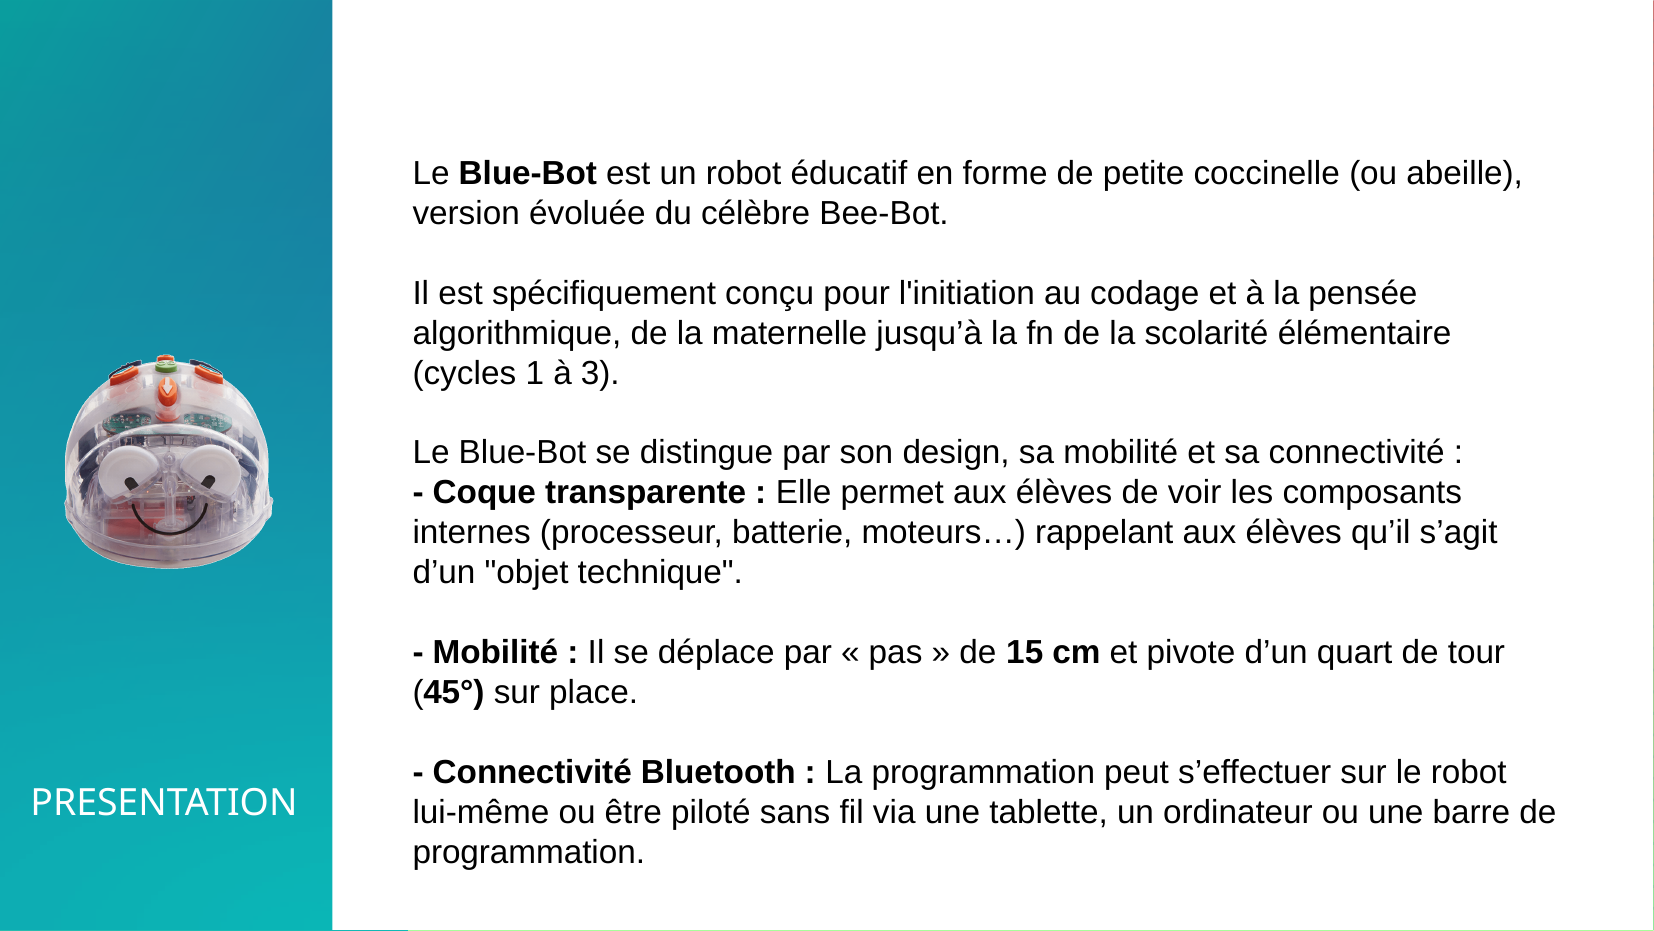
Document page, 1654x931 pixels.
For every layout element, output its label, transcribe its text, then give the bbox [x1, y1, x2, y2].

text_box [0, 0, 1653, 931]
text_box Le Blue-Bot est un robot éducatif en forme de petite coccinelle (ou abeille), version évoluée du célèbre Bee-Bot. Il est spécifiquement conçu pour l'initiation au codage et à la pensée algorithmique, de la maternelle jusqu’à la fn de la scolarité élémentaire (cycles 1 à 3). Le Blue-Bot se distingue par son design, sa mobilité et sa connectivité : - Coque transparente : Elle permet aux élèves de voir les composants internes (processeur, batterie, moteurs…) rappelant aux élèves qu’il s’agit d’un "objet technique". - Mobilité : Il se déplace par « pas » de 15 cm et pivote d’un quart de tour (45°) sur place. - Connectivité Bluetooth : La programmation peut s’effectuer sur le robot lui-même ou être piloté sans fil via une tablette, un ordinateur ou une barre de programmation. [397, 143, 1574, 878]
text_box PRESENTATION [0, 770, 328, 831]
picture [32, 330, 303, 600]
